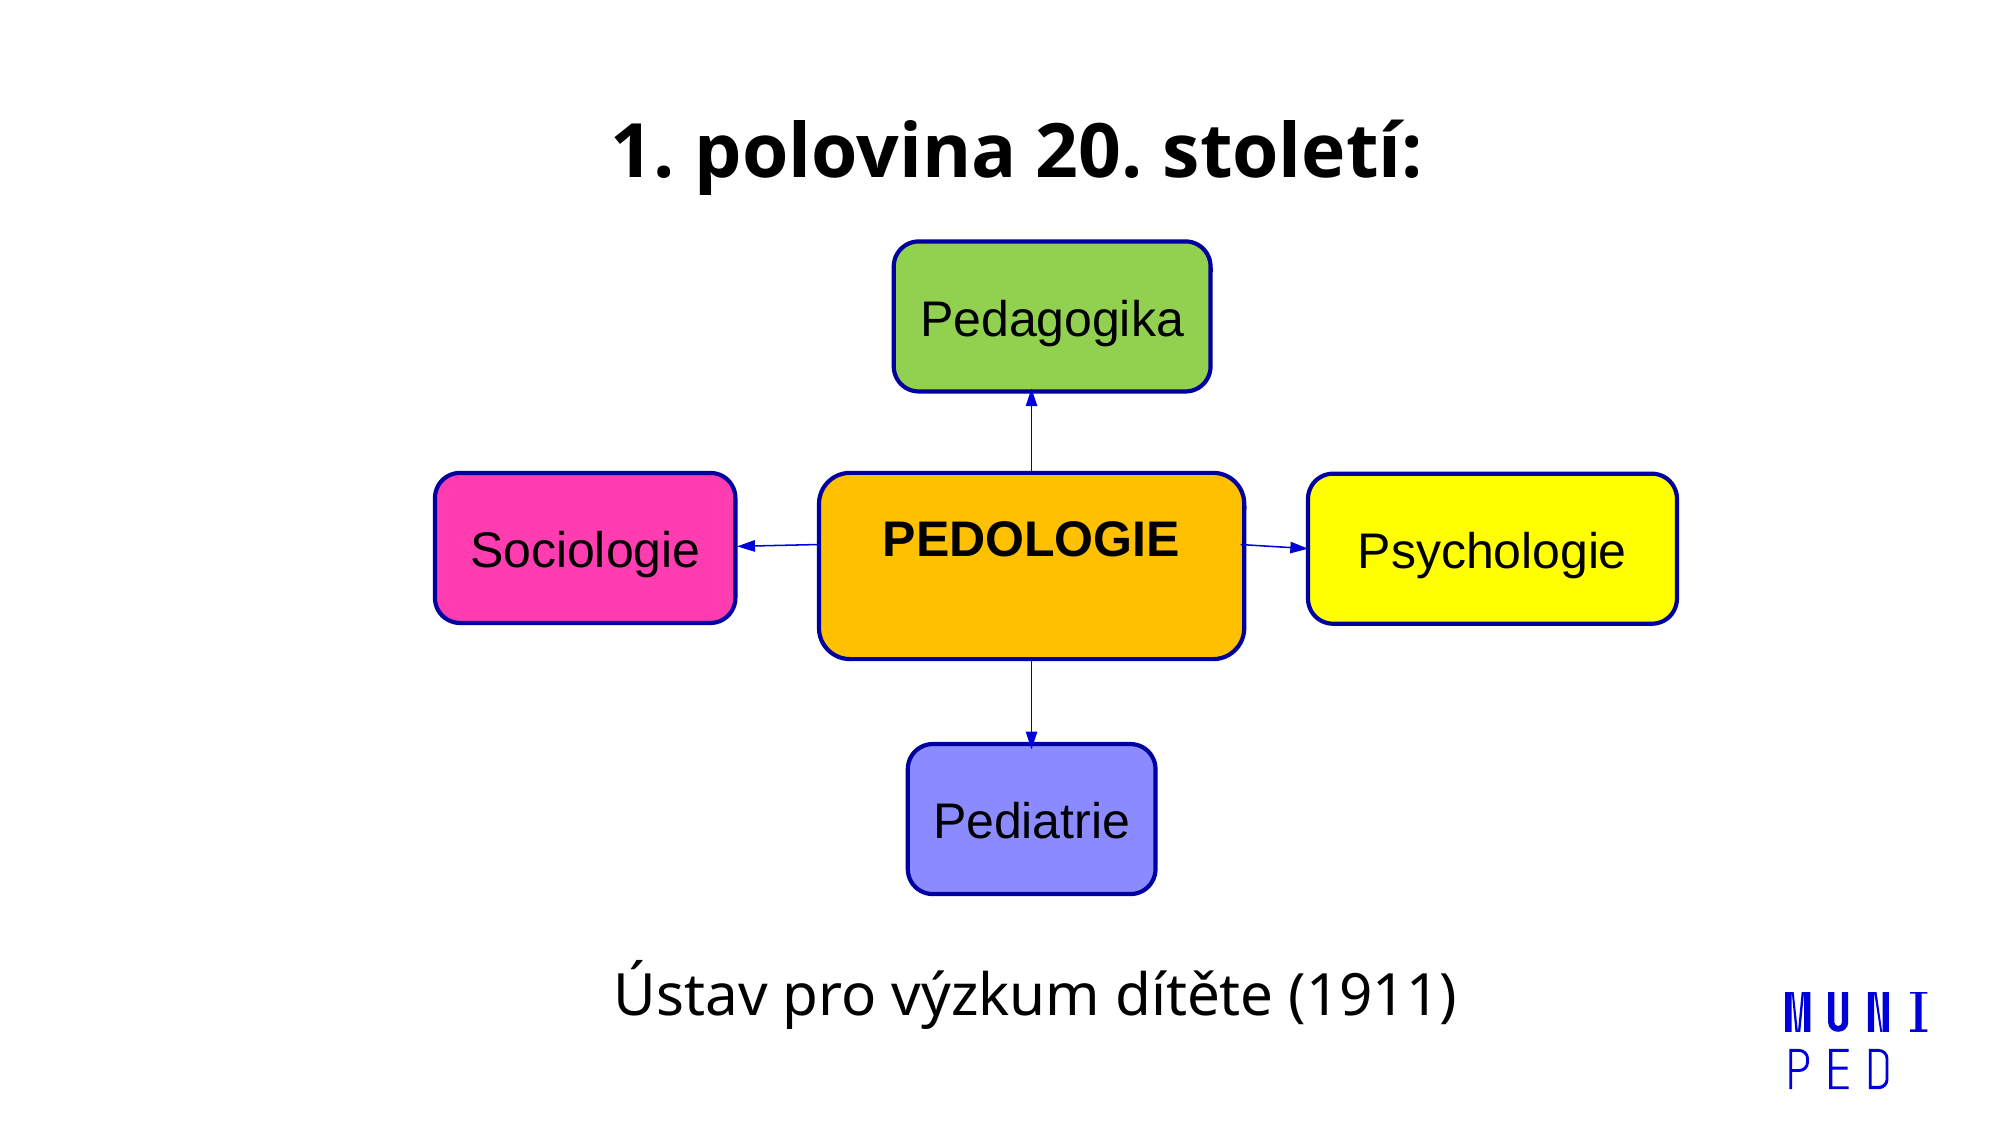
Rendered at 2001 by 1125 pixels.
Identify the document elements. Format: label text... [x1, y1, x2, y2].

text_box Psychologie [1308, 473, 1677, 624]
text_box PEDOLOGIE [818, 472, 1245, 660]
text_box 1. polovina 20. století: [596, 95, 1439, 200]
text_box Sociologie [434, 472, 736, 623]
text_box Pedagogika [893, 241, 1211, 392]
text_box Pediatrie [907, 744, 1156, 895]
text_box Ústav pro výzkum dítěte (1911) [539, 950, 1532, 1035]
